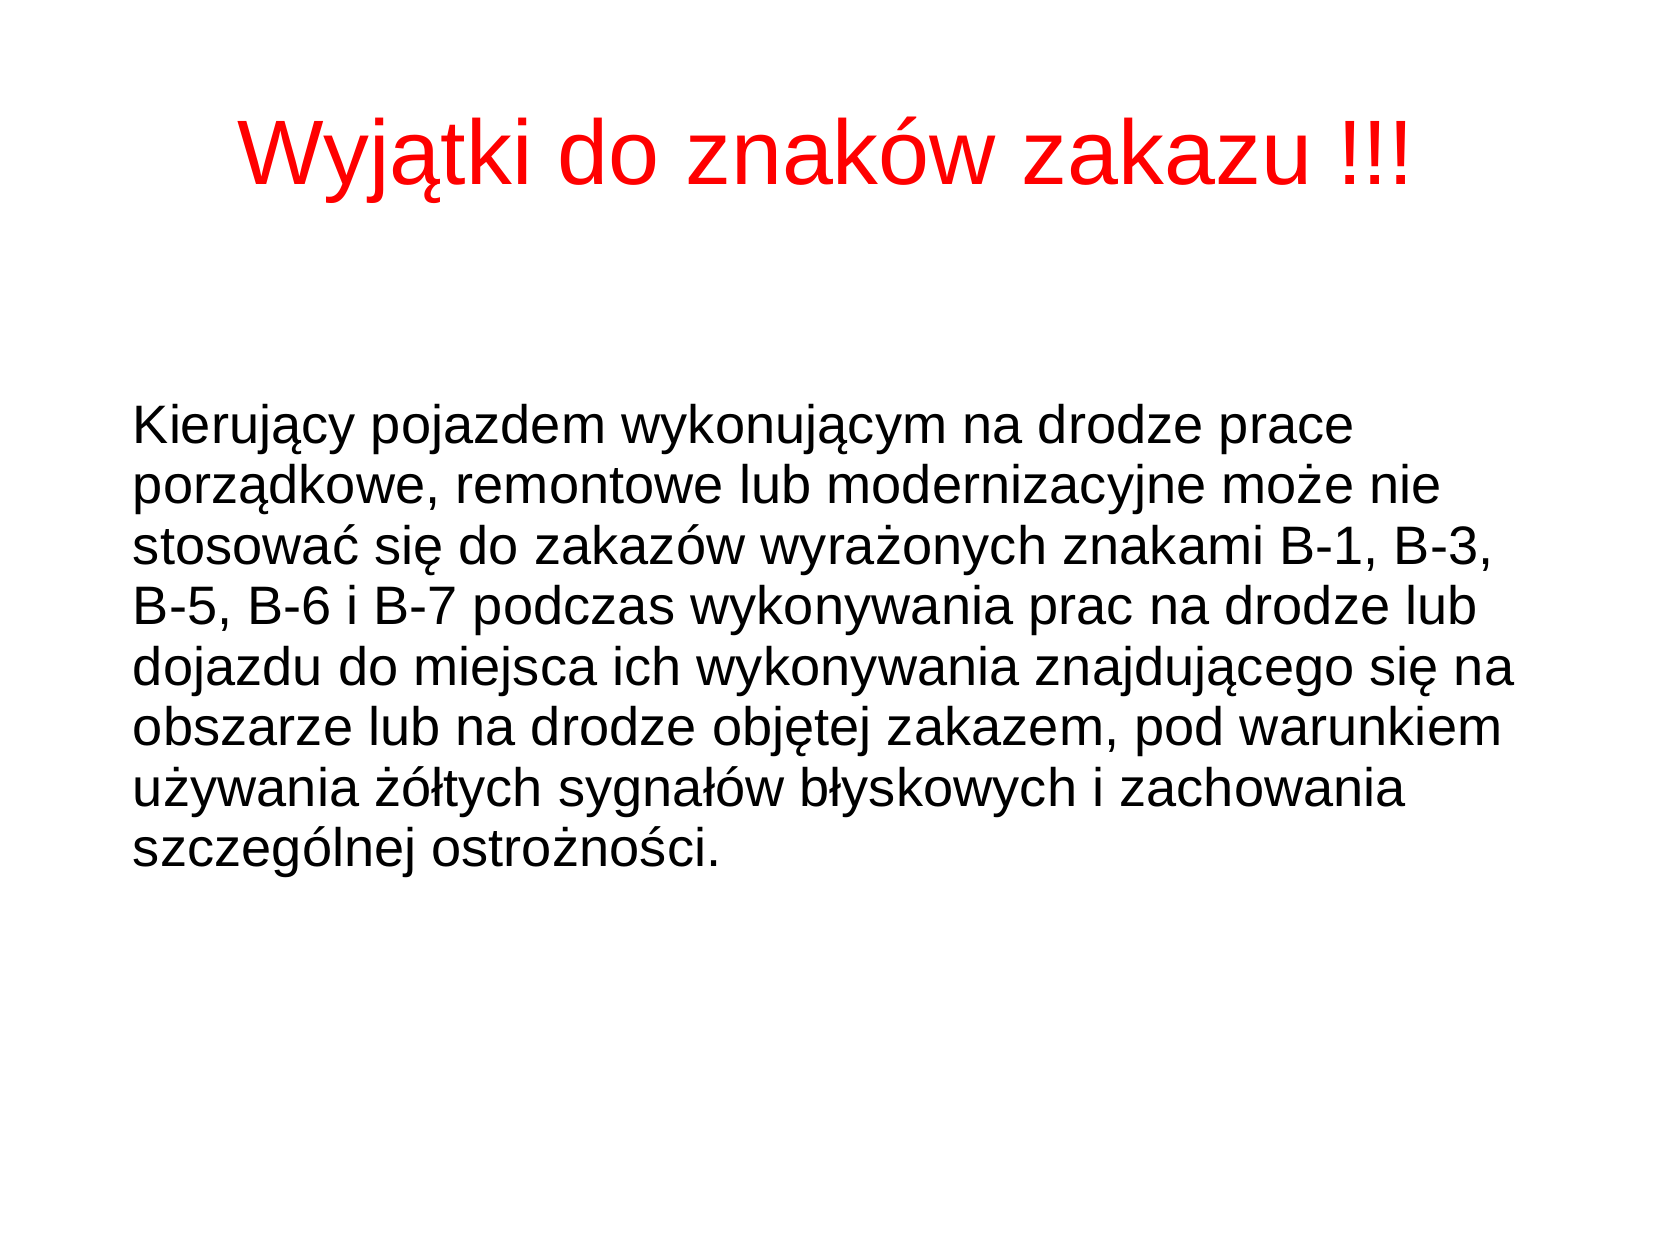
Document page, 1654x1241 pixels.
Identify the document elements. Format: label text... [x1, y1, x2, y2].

title Wyjątki do znaków zakazu !!! [82, 49, 1571, 257]
text_box Kierujący pojazdem wykonującym na drodze prace porządkowe, remontowe lub modernizacyjne może nie stosować się do zakazów wyrażonych znakami B-1, B-3, B-5, B-6 i B-7 podczas wykonywania prac na drodze lub dojazdu do miejsca ich wykonywania znajdującego się na obszarze lub na drodze objętej zakazem, pod warunkiem używania żółtych sygnałów błyskowych i zachowania szczególnej ostrożności. [118, 386, 1536, 886]
